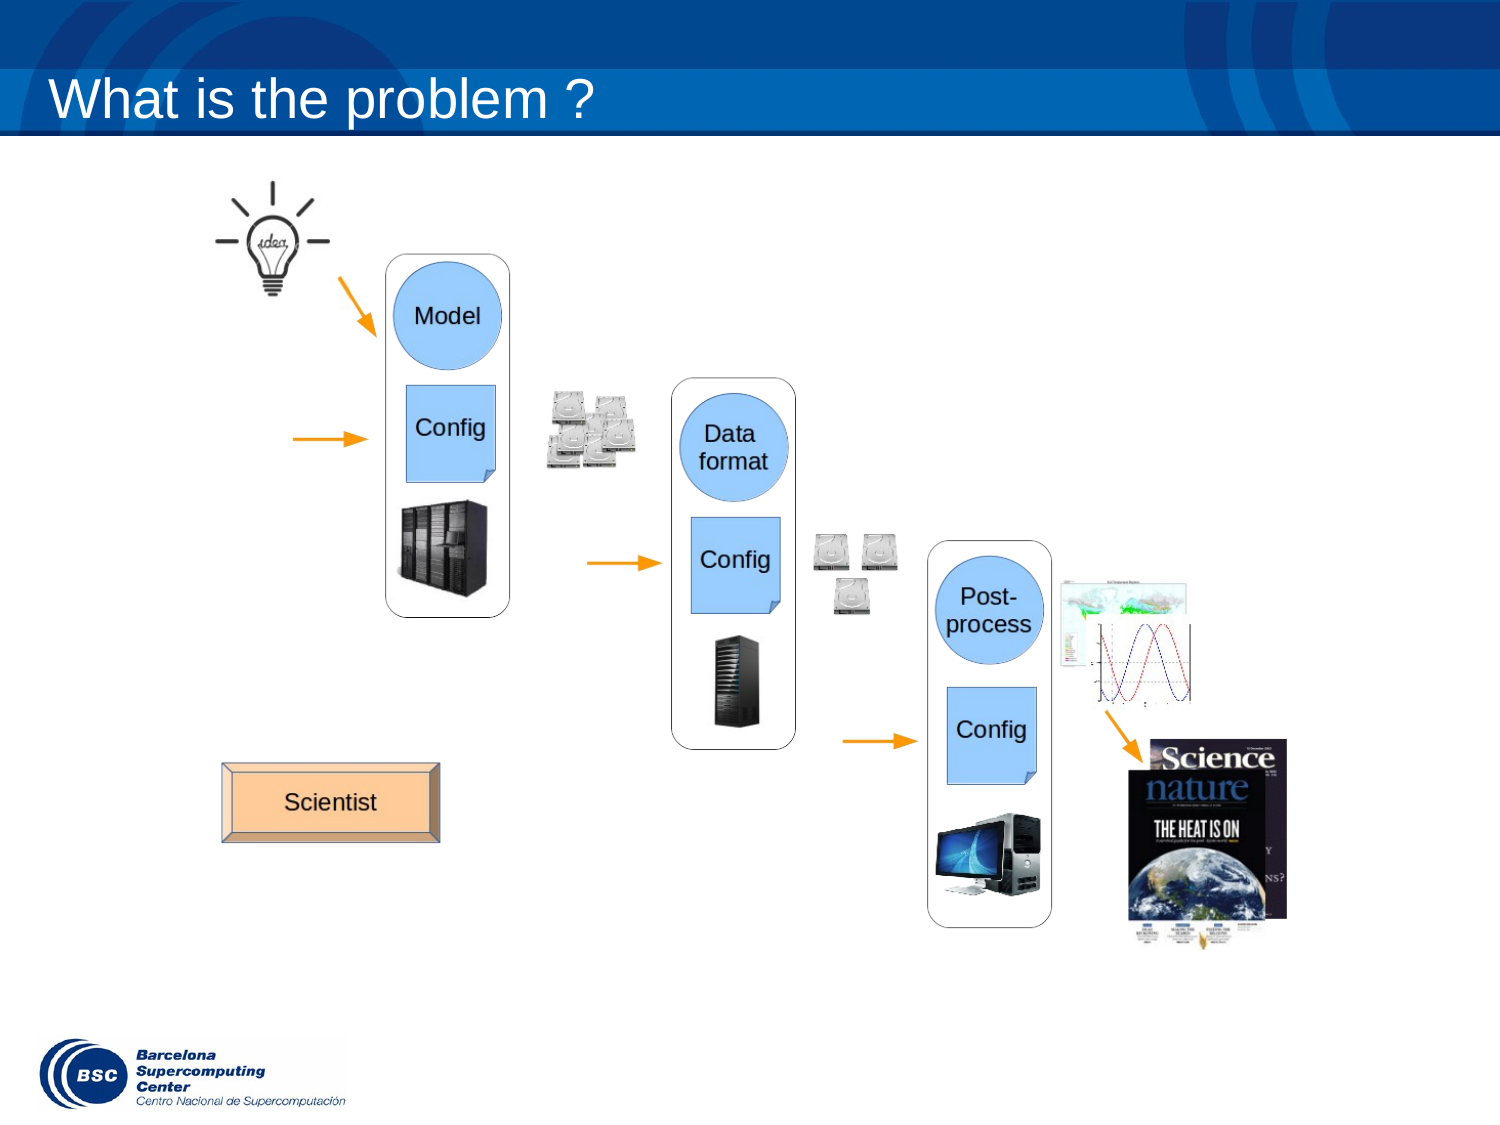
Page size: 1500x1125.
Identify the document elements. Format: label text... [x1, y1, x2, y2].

picture [207, 145, 1291, 958]
title What is the problem ? [17, 7, 1483, 138]
picture [0, 0, 1500, 136]
picture [37, 1035, 347, 1111]
